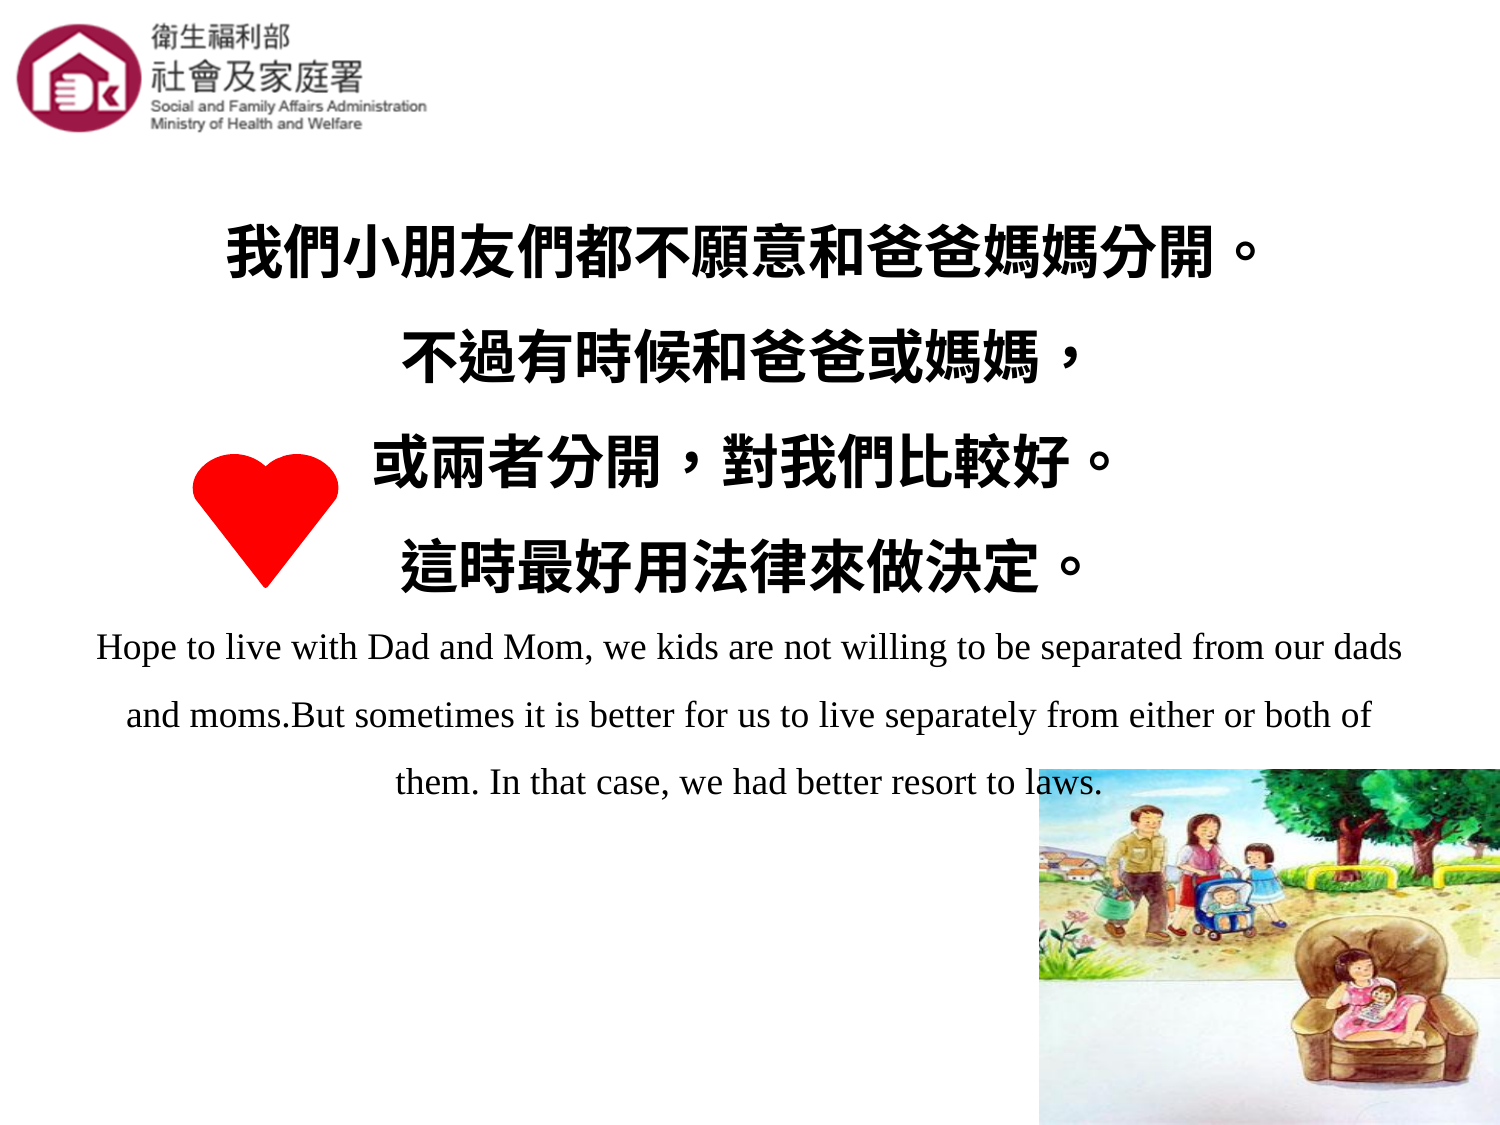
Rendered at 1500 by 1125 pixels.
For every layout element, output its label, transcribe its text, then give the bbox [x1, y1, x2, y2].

picture [1039, 769, 1500, 1125]
text_box [194, 456, 337, 587]
picture [0, 0, 432, 149]
text_box 我們小朋友們都不願意和爸爸媽媽分開。 不過有時候和爸爸或媽媽， 或兩者分開，對我們比較好。 這時最好用法律來做決定。 Hope to live with Dad and Mom, we kids are not willing to be separated from our dads and moms.But sometimes it is better for us to live separately from either or both of them. In that case, we had better resort to laws. [64, 172, 1436, 900]
